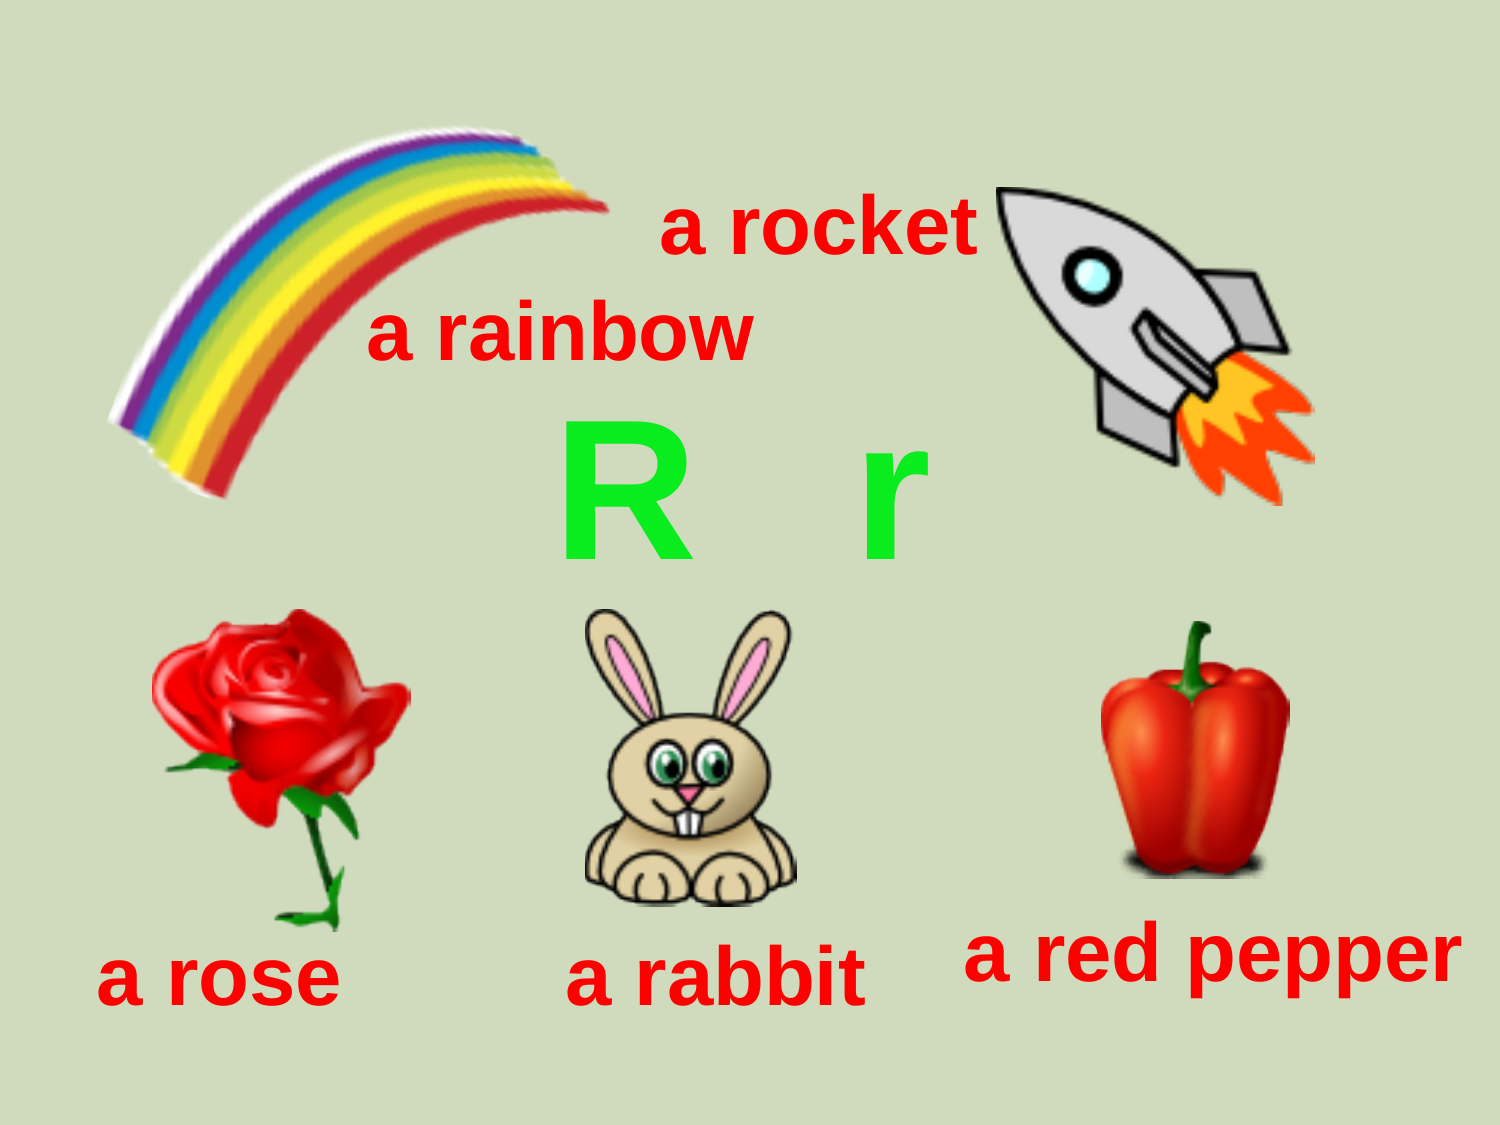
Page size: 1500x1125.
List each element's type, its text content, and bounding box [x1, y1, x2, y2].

text_box R r [539, 351, 1290, 607]
text_box a rainbow [351, 269, 856, 385]
picture [93, 35, 624, 595]
picture [996, 187, 1315, 506]
text_box a rose [82, 914, 446, 1030]
picture [1101, 621, 1290, 879]
text_box a rocket [644, 164, 1102, 280]
picture [152, 609, 411, 914]
picture [585, 609, 797, 907]
text_box a rabbit [550, 914, 1008, 1030]
text_box a red pepper [949, 890, 1500, 1007]
